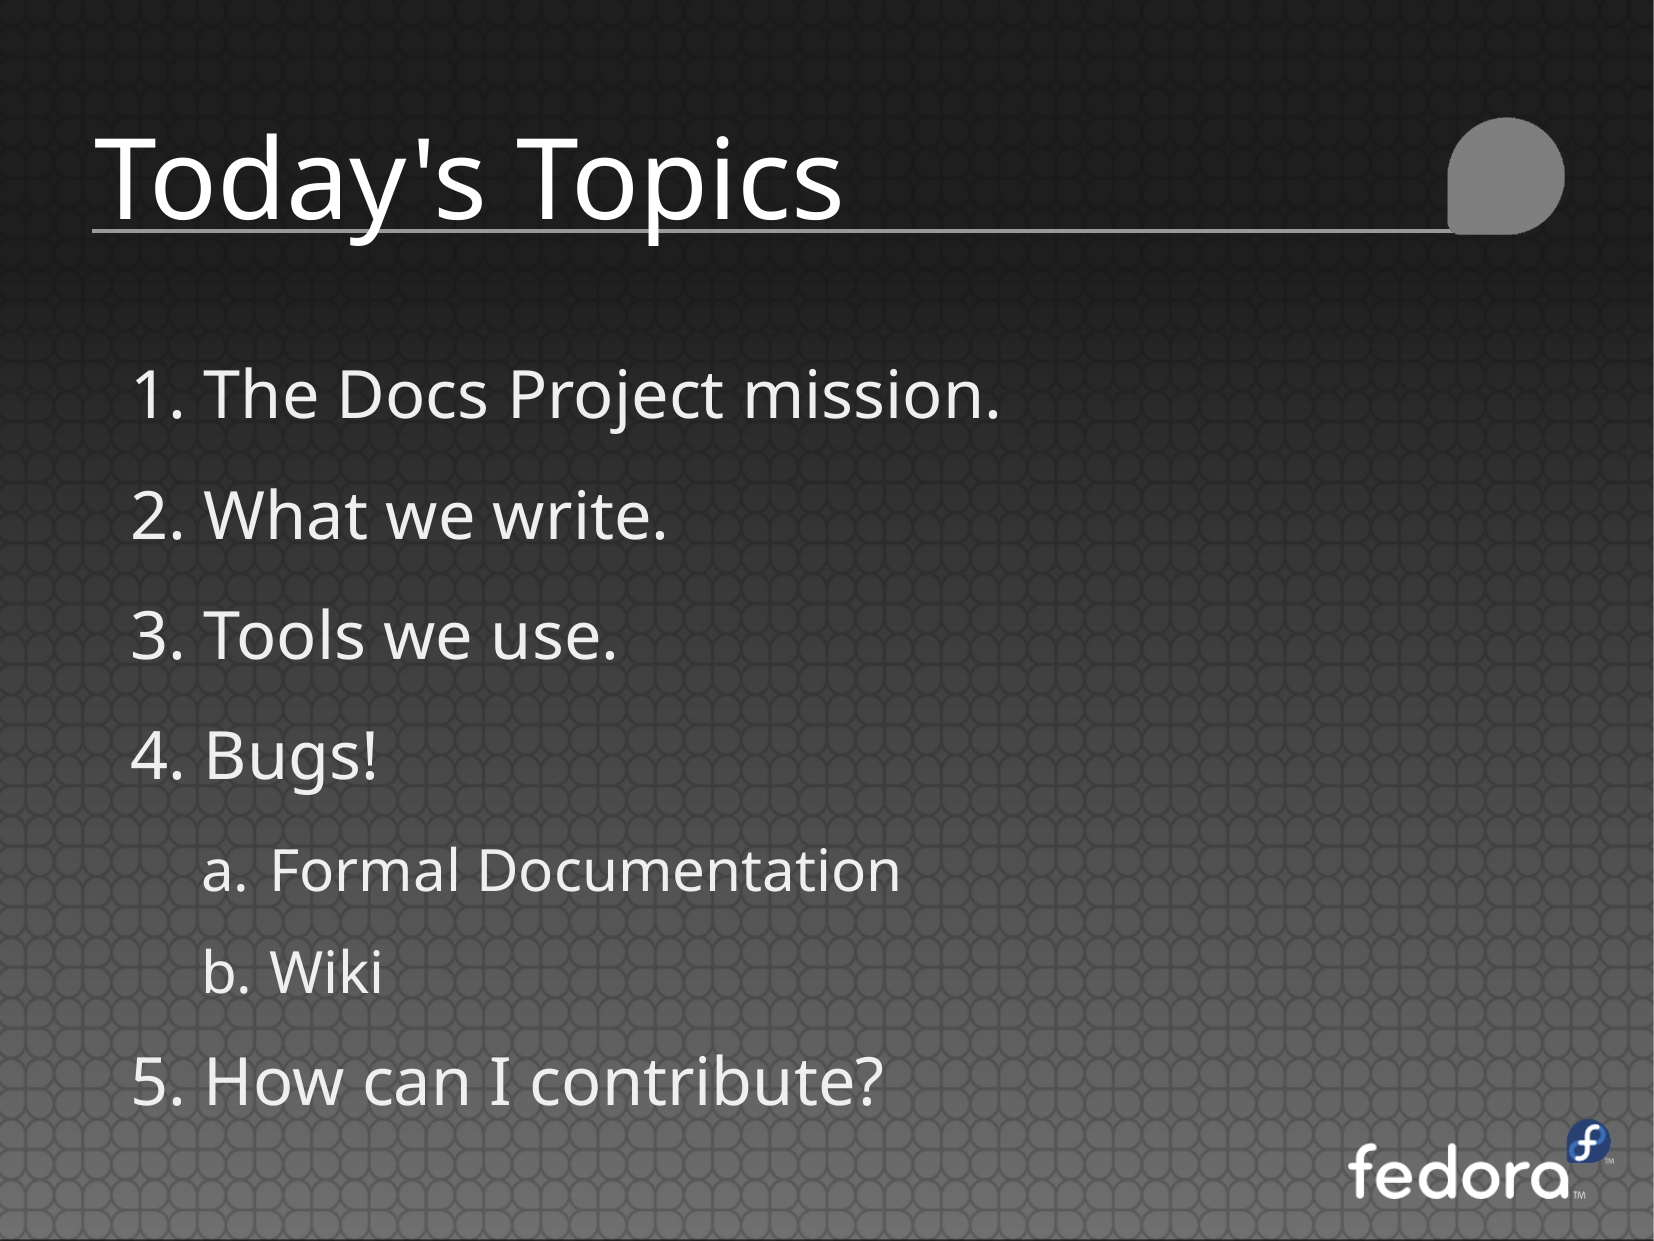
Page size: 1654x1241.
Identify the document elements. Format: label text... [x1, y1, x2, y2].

title Today's Topics [94, 100, 1426, 251]
picture [0, 0, 1654, 1241]
list The Docs Project mission. What we write. Tools we use. Bugs! Formal Documentation Wiki How can I contribute? [112, 227, 1501, 1163]
